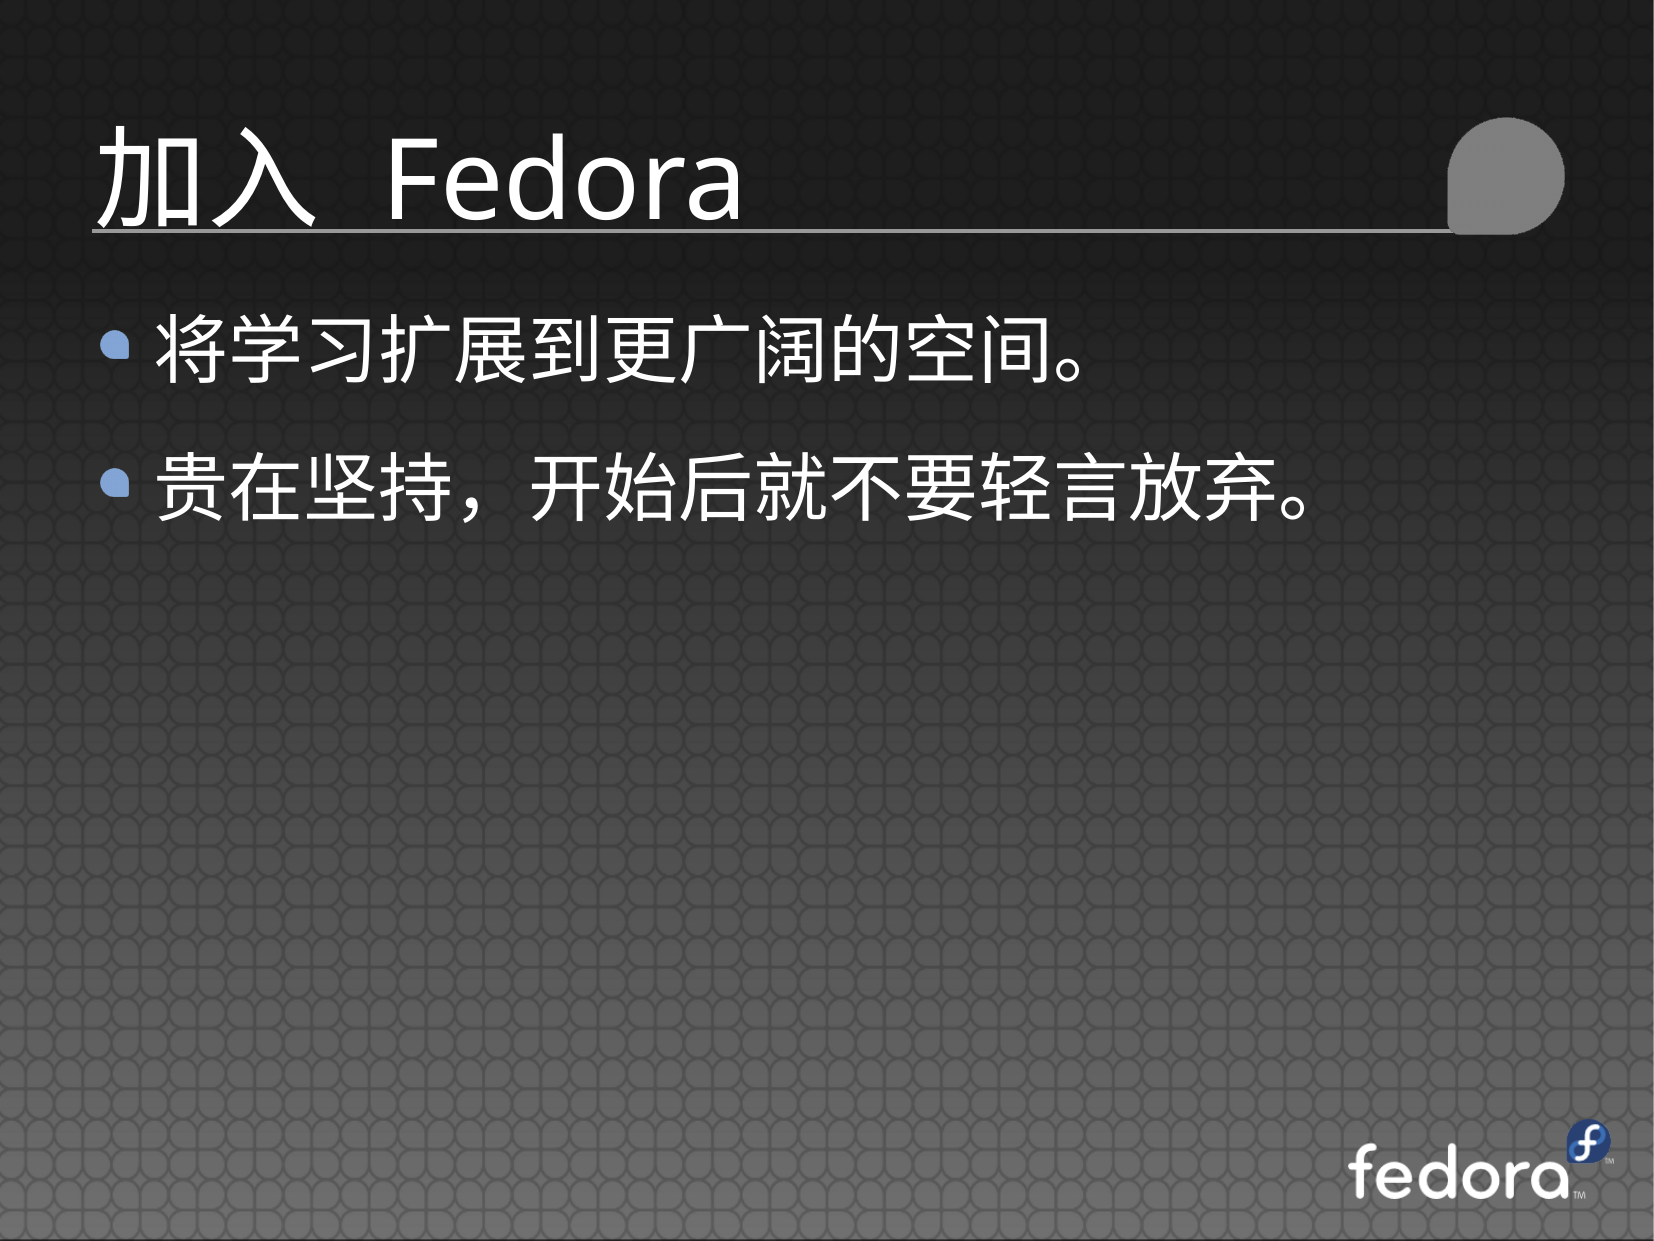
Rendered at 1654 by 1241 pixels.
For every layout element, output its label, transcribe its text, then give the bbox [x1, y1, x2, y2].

picture [0, 0, 1654, 1241]
title 加入 Fedora [94, 100, 1426, 251]
list 将学习扩展到更广阔的空间。 贵在坚持，开始后就不要轻言放弃。 [82, 290, 1571, 1094]
